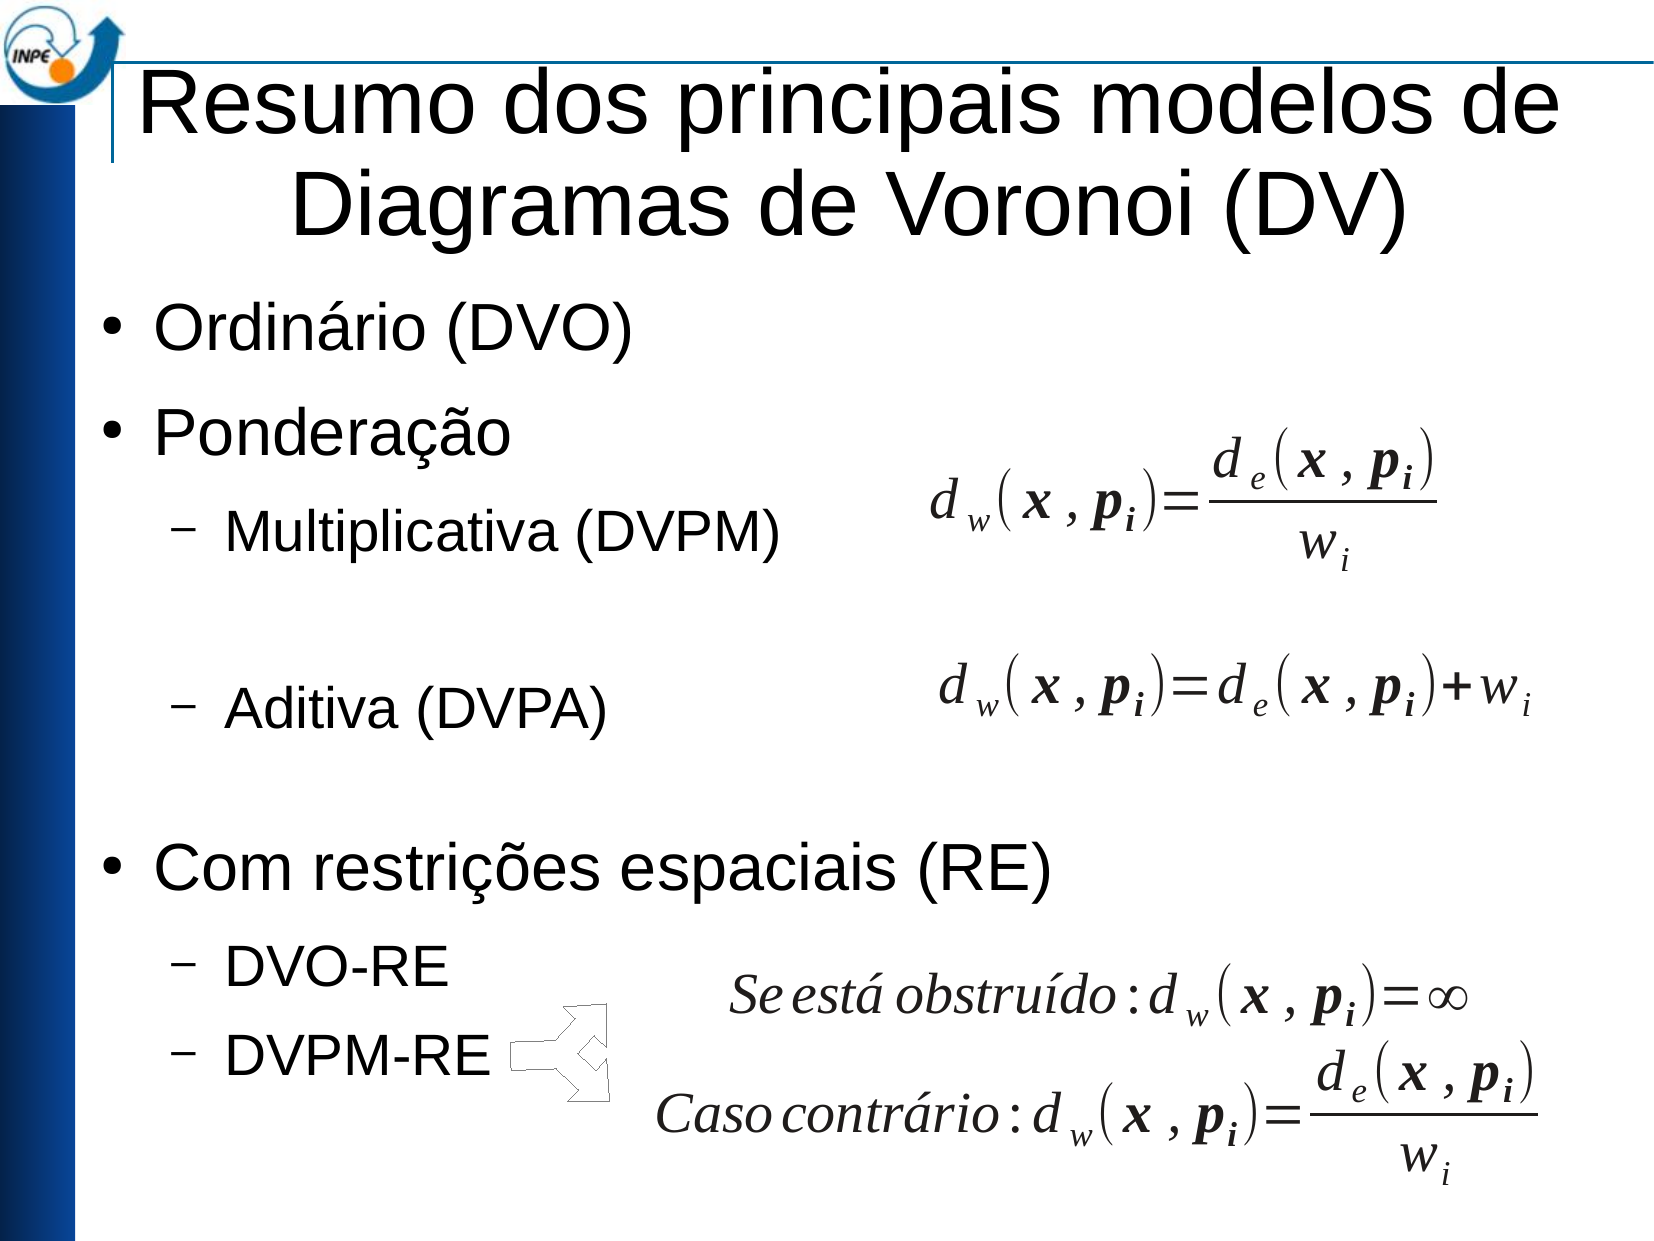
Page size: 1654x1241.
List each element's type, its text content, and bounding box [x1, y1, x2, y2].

chart [929, 649, 1538, 724]
picture [0, 0, 126, 105]
title Resumo dos principais modelos de Diagramas de Voronoi (DV) [82, 49, 1619, 257]
chart [648, 960, 1548, 1193]
list Ordinário (DVO) Ponderação Multiplicativa (DVPM) Aditiva (DVPA) Com restrições espaciais (RE) DVO-RE DVPM-RE [82, 290, 1538, 1099]
chart [921, 423, 1447, 579]
